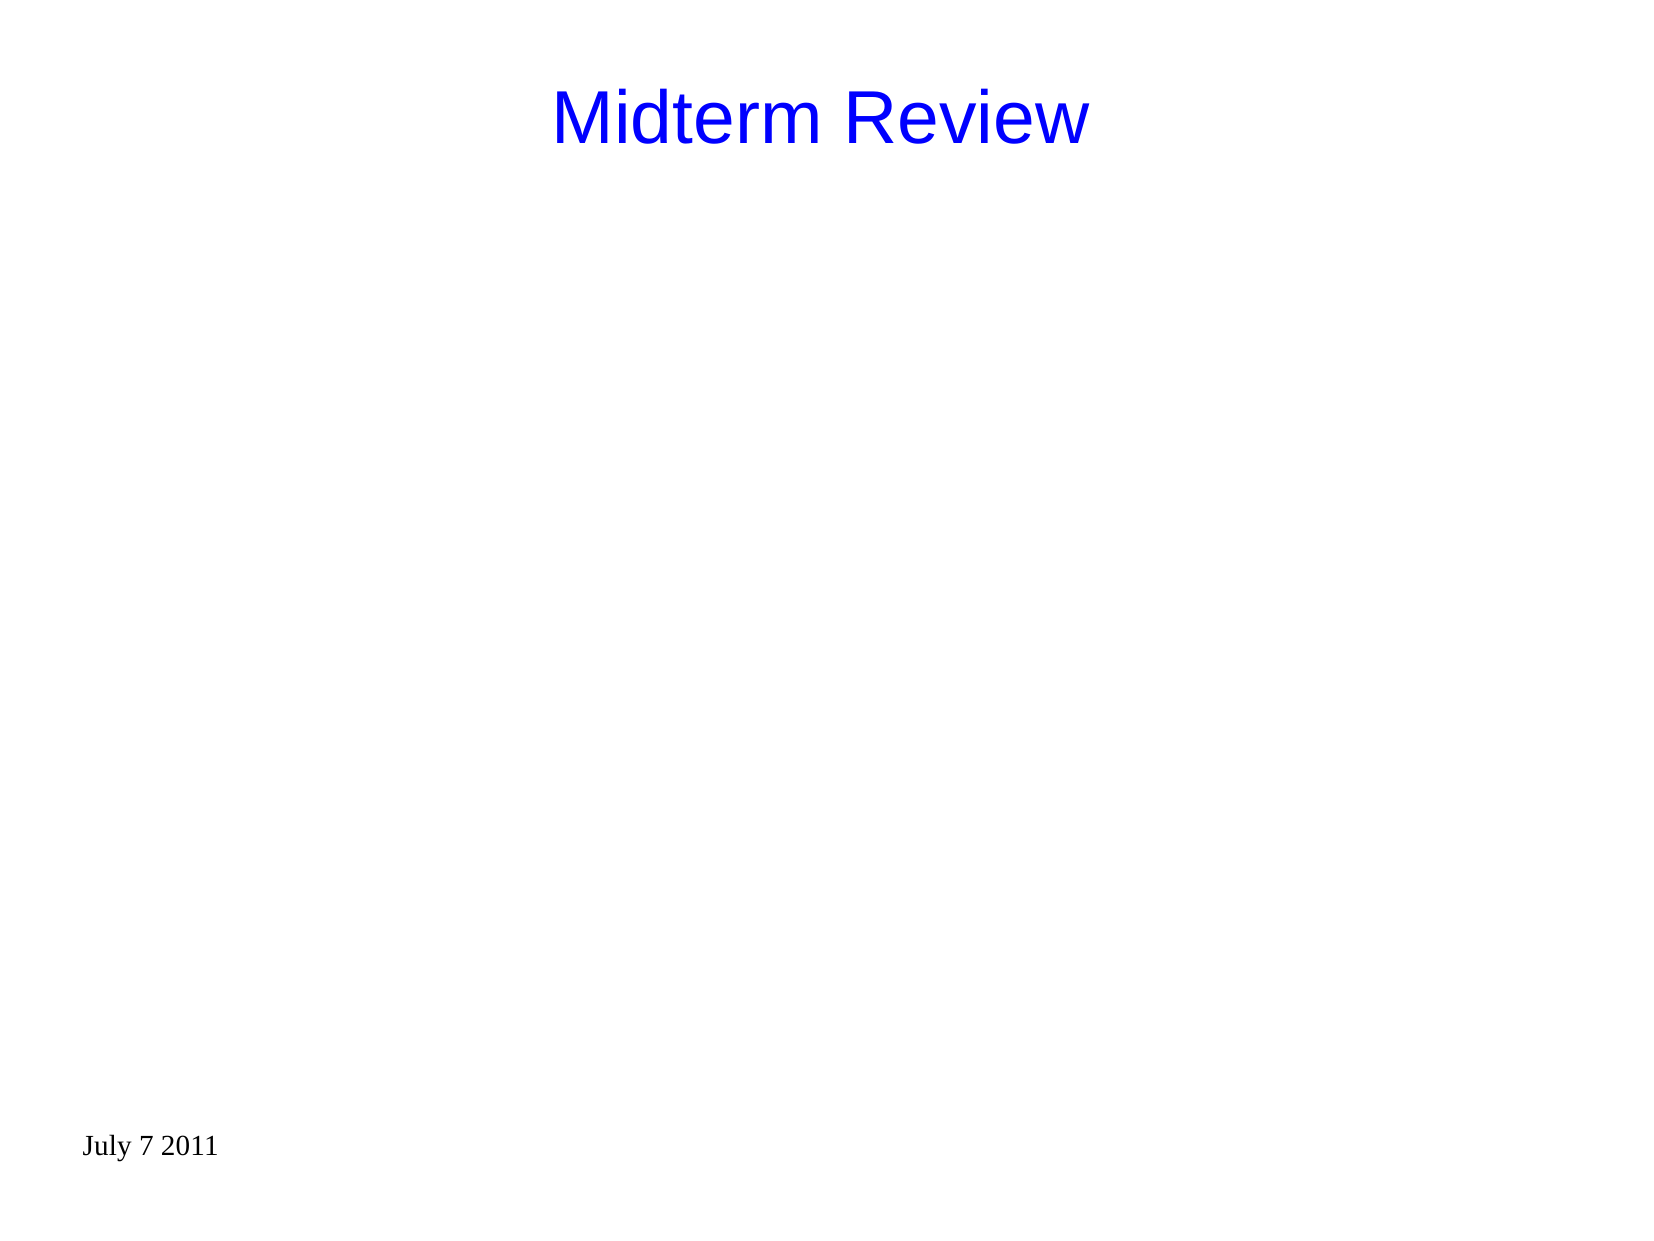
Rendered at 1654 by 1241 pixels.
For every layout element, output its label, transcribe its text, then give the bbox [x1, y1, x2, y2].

title Midterm Review [76, 58, 1565, 178]
